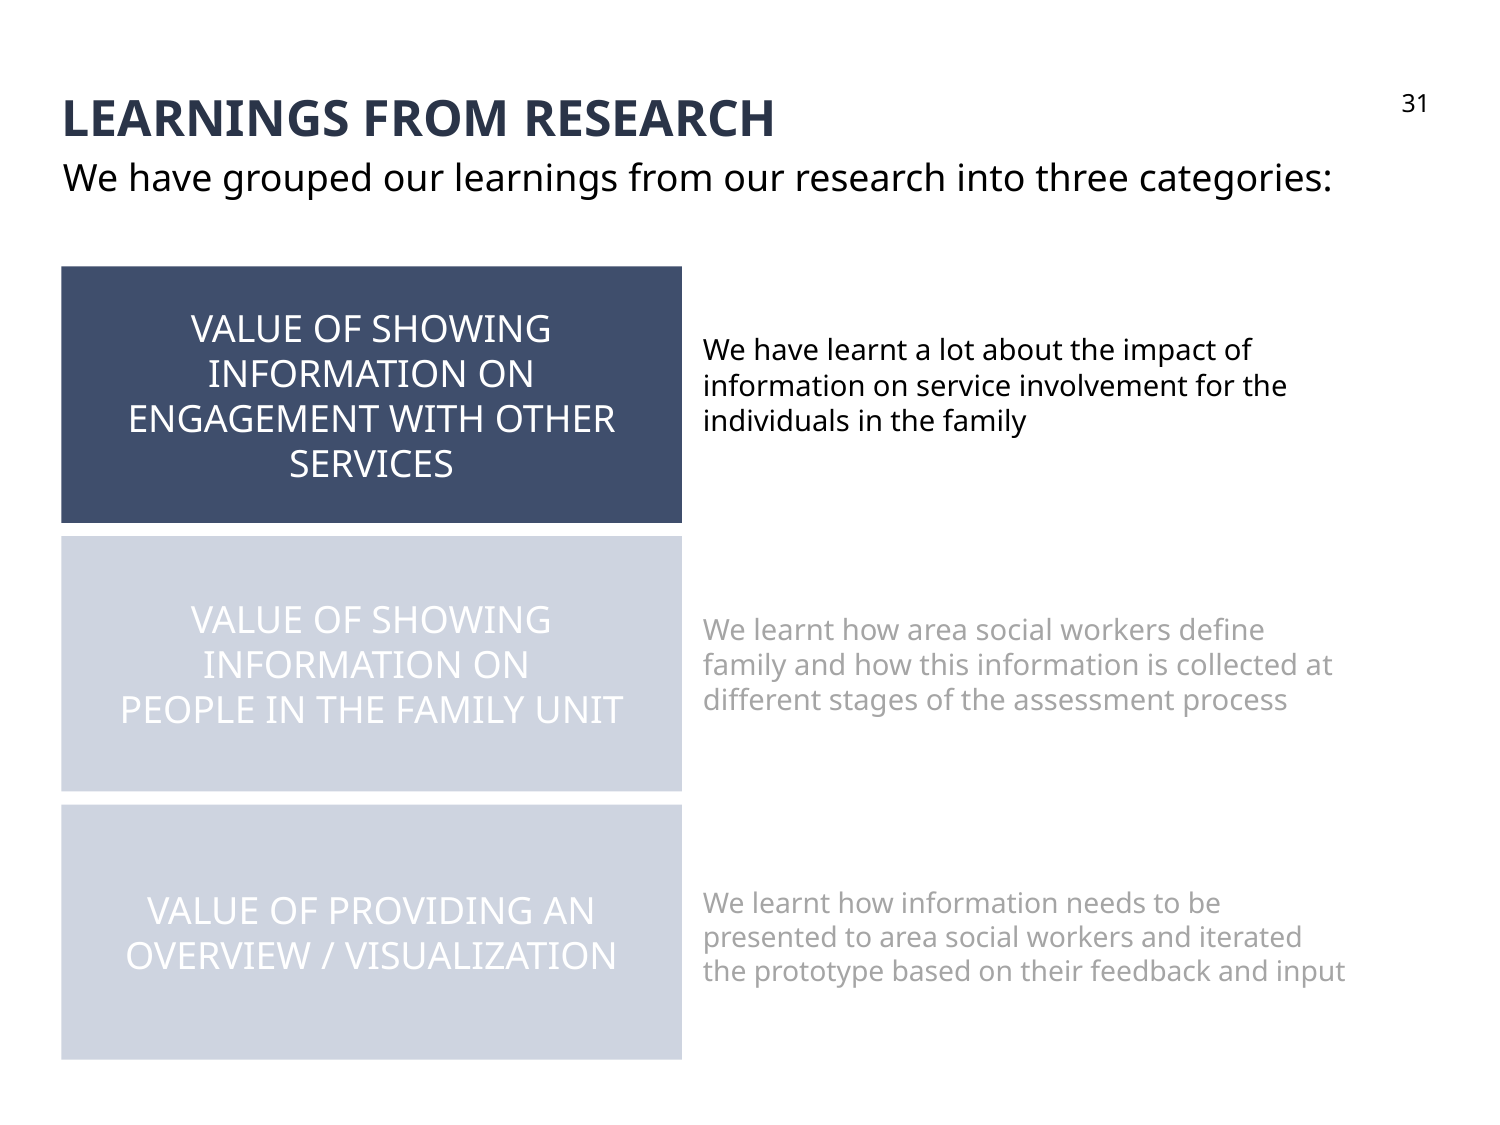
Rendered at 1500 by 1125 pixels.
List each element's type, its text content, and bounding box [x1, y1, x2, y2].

text_box VALUE OF SHOWING INFORMATION ON ENGAGEMENT WITH OTHER SERVICES [61, 266, 682, 523]
text_box LEARNINGS FROM RESEARCH [61, 85, 1500, 256]
slide_number <number> [1388, 87, 1431, 136]
text_box VALUE OF SHOWING INFORMATION ON PEOPLE IN THE FAMILY UNIT [61, 536, 682, 792]
text_box We learnt how information needs to be presented to area social workers and iterated the prototype based on their feedback and input [702, 869, 1349, 1002]
title VALUE OF PROVIDING AN OVERVIEW / VISUALIZATION [61, 804, 682, 1060]
text_box We have grouped our learnings from our research into three categories: [47, 136, 1439, 218]
text_box We learnt how area social workers define family and how this information is collected at different stages of the assessment process [702, 597, 1349, 730]
text_box We have learnt a lot about the impact of information on service involvement for the individuals in the family [702, 318, 1349, 451]
